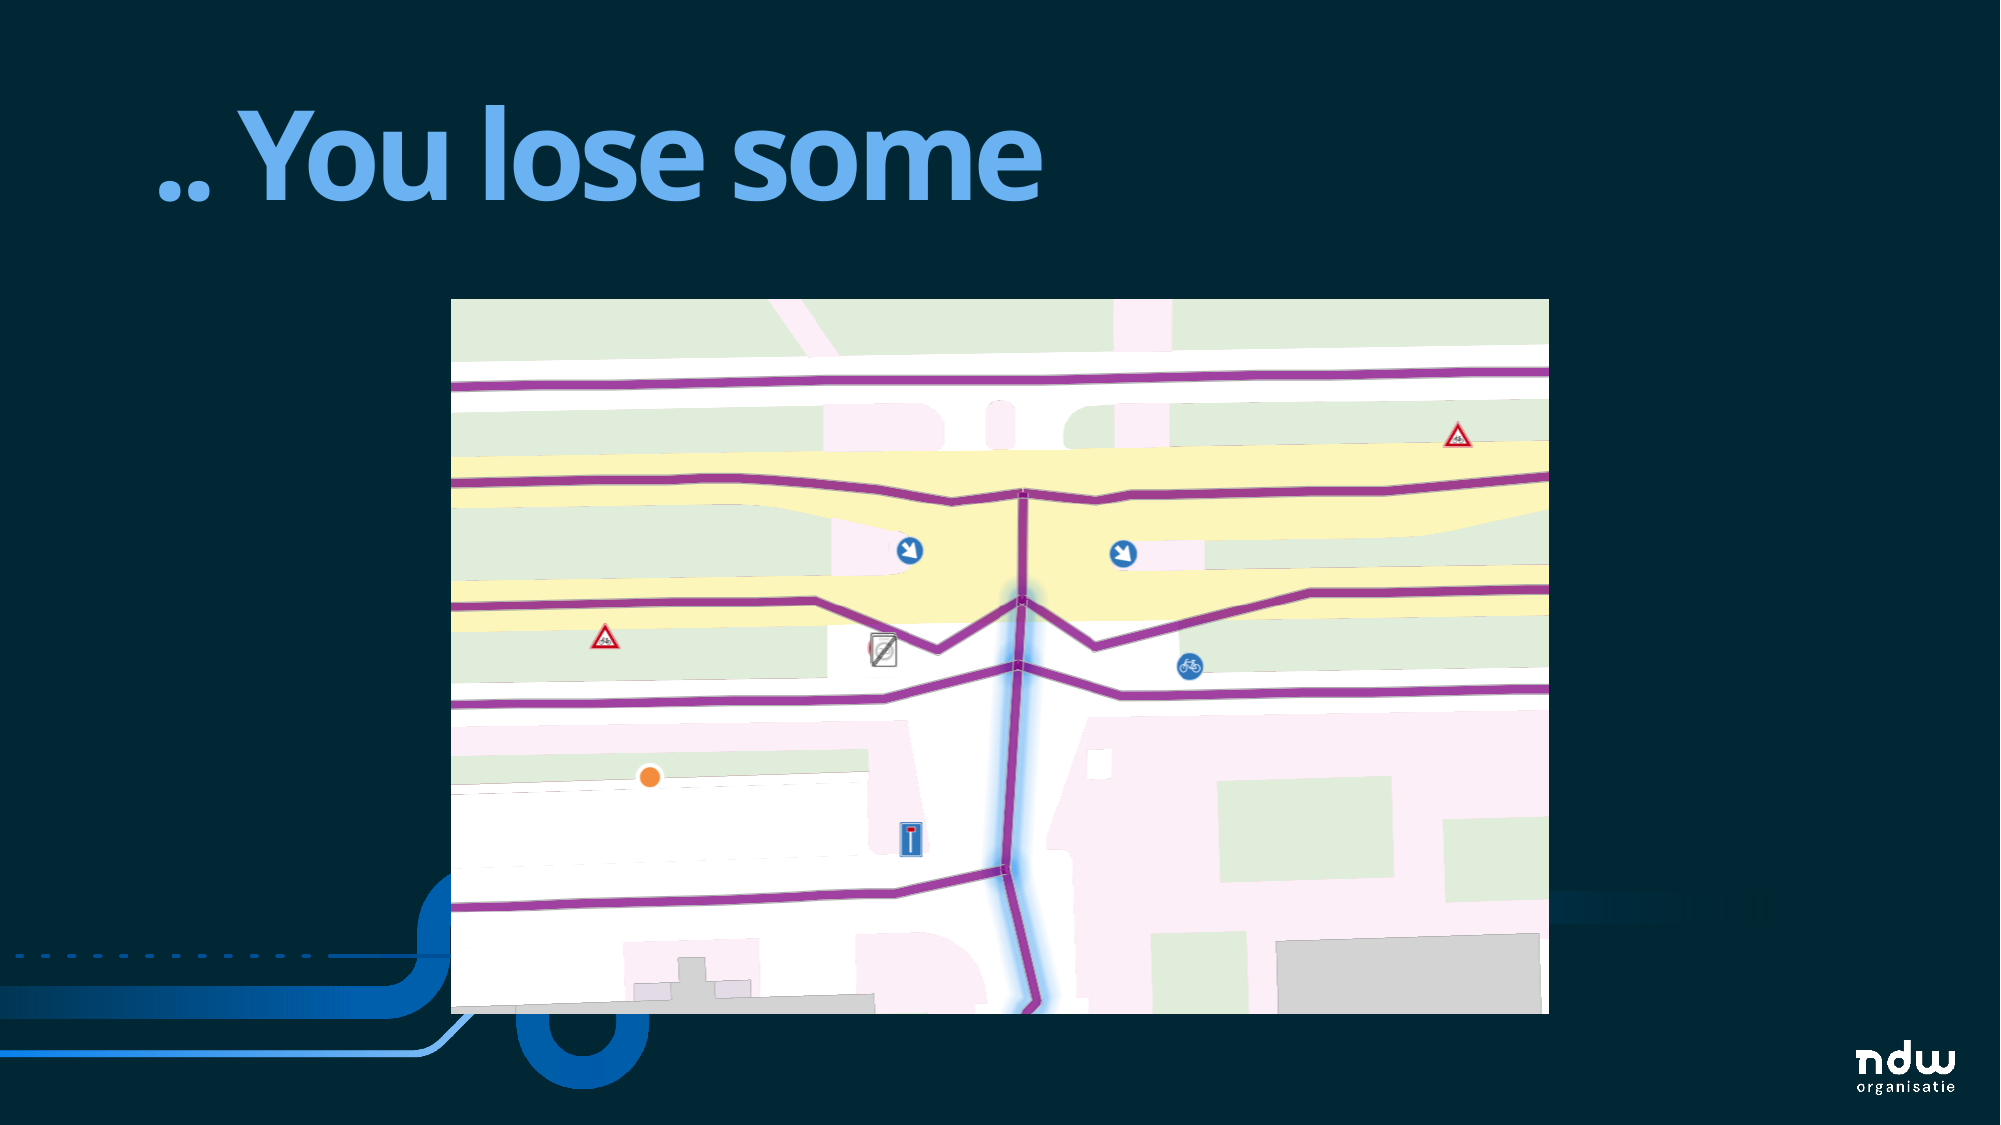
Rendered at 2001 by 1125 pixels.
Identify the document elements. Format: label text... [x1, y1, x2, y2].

picture [451, 300, 1548, 1014]
title .. You lose some [137, 59, 1863, 278]
